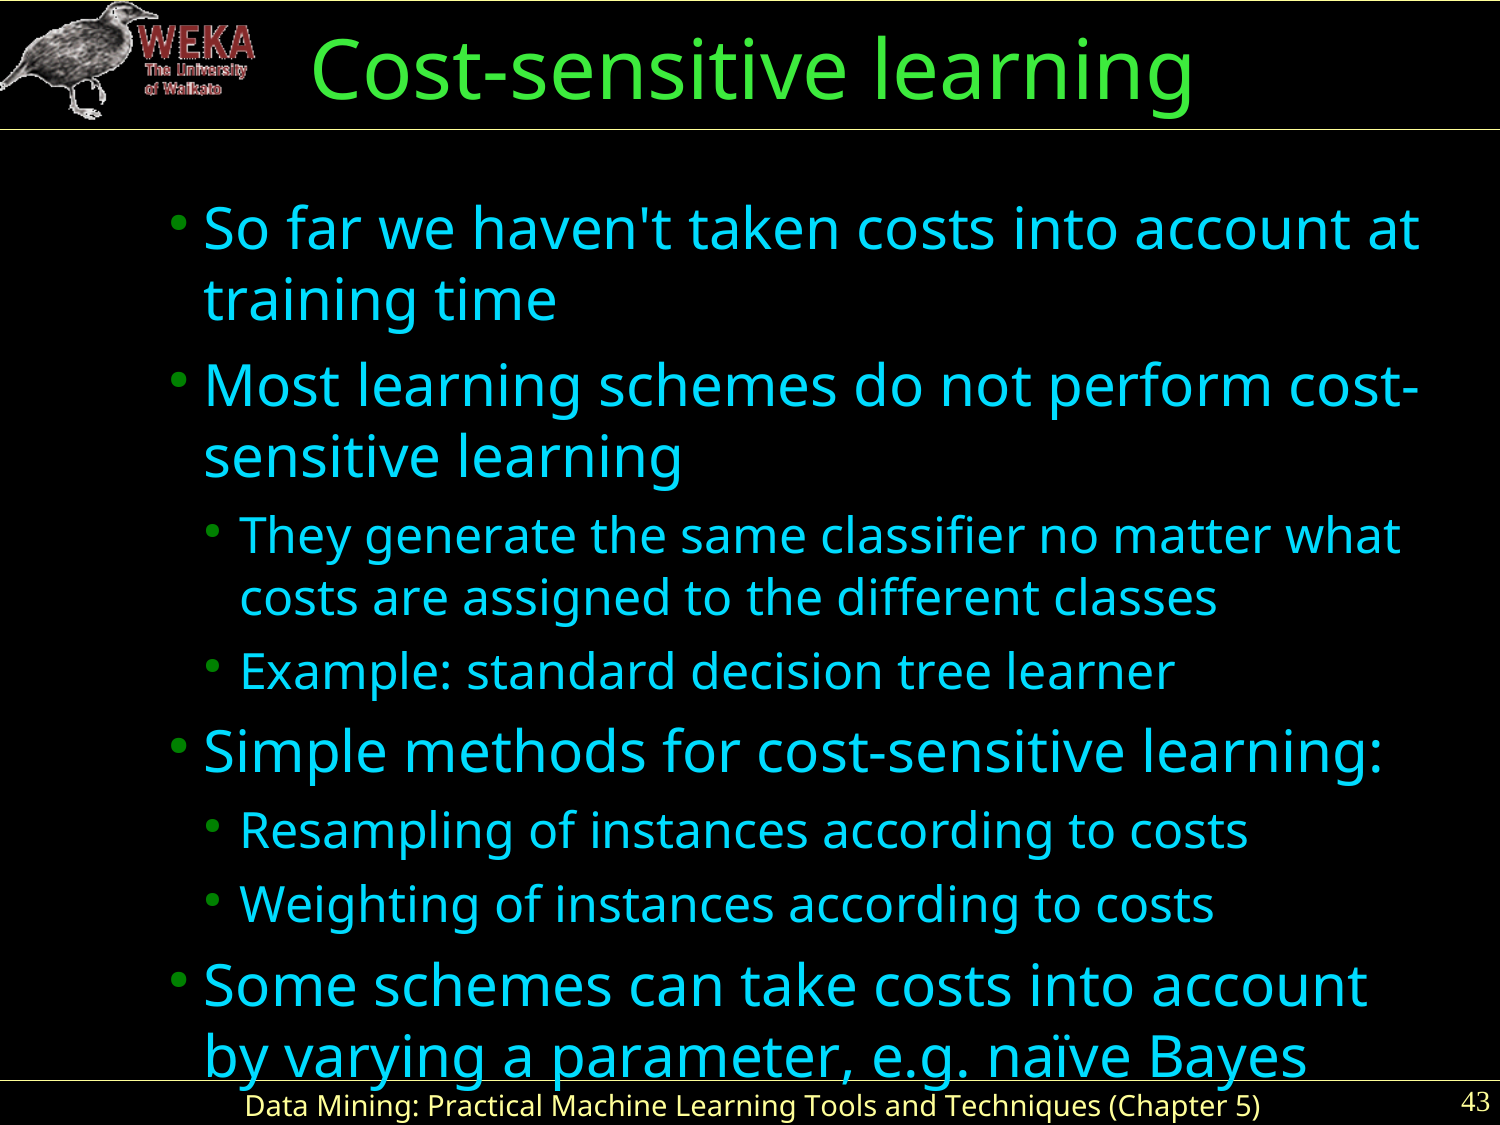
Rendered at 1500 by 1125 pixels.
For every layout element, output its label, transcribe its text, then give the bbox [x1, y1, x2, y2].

title Cost-sensitive learning [295, 0, 1500, 148]
picture [0, 1, 266, 129]
text_box So far we haven't taken costs into account at training time Most learning schemes do not perform cost-sensitive learning They generate the same classifier no matter what costs are assigned to the different classes Example: standard decision tree learner Simple methods for cost-sensitive learning: Resampling of instances according to costs Weighting of instances according to costs Some schemes can take costs into account by varying a parameter, e.g. naïve Bayes [118, 185, 1447, 966]
